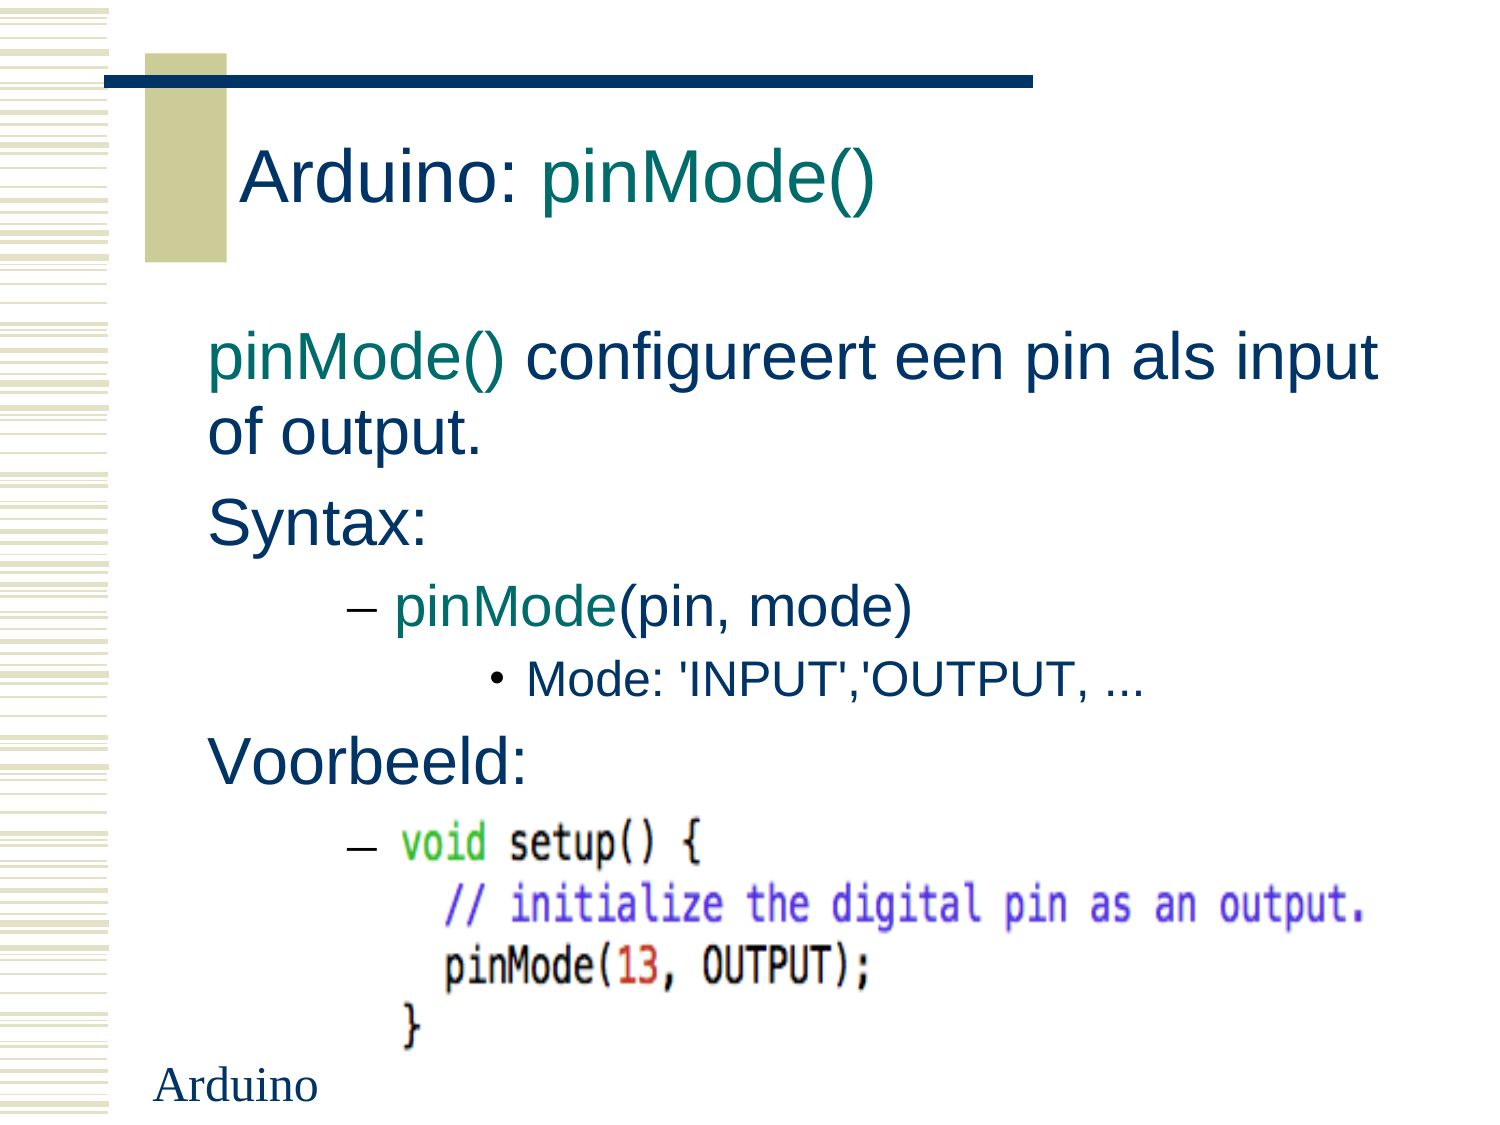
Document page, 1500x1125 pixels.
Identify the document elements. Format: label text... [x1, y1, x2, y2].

picture [401, 814, 1441, 1084]
list pinMode() configureert een pin als input of output. Syntax: pinMode(pin, mode) Mode: 'INPUT','OUTPUT, ... Voorbeeld: [136, 312, 1441, 965]
title Arduino: pinMode() [225, 99, 1435, 263]
